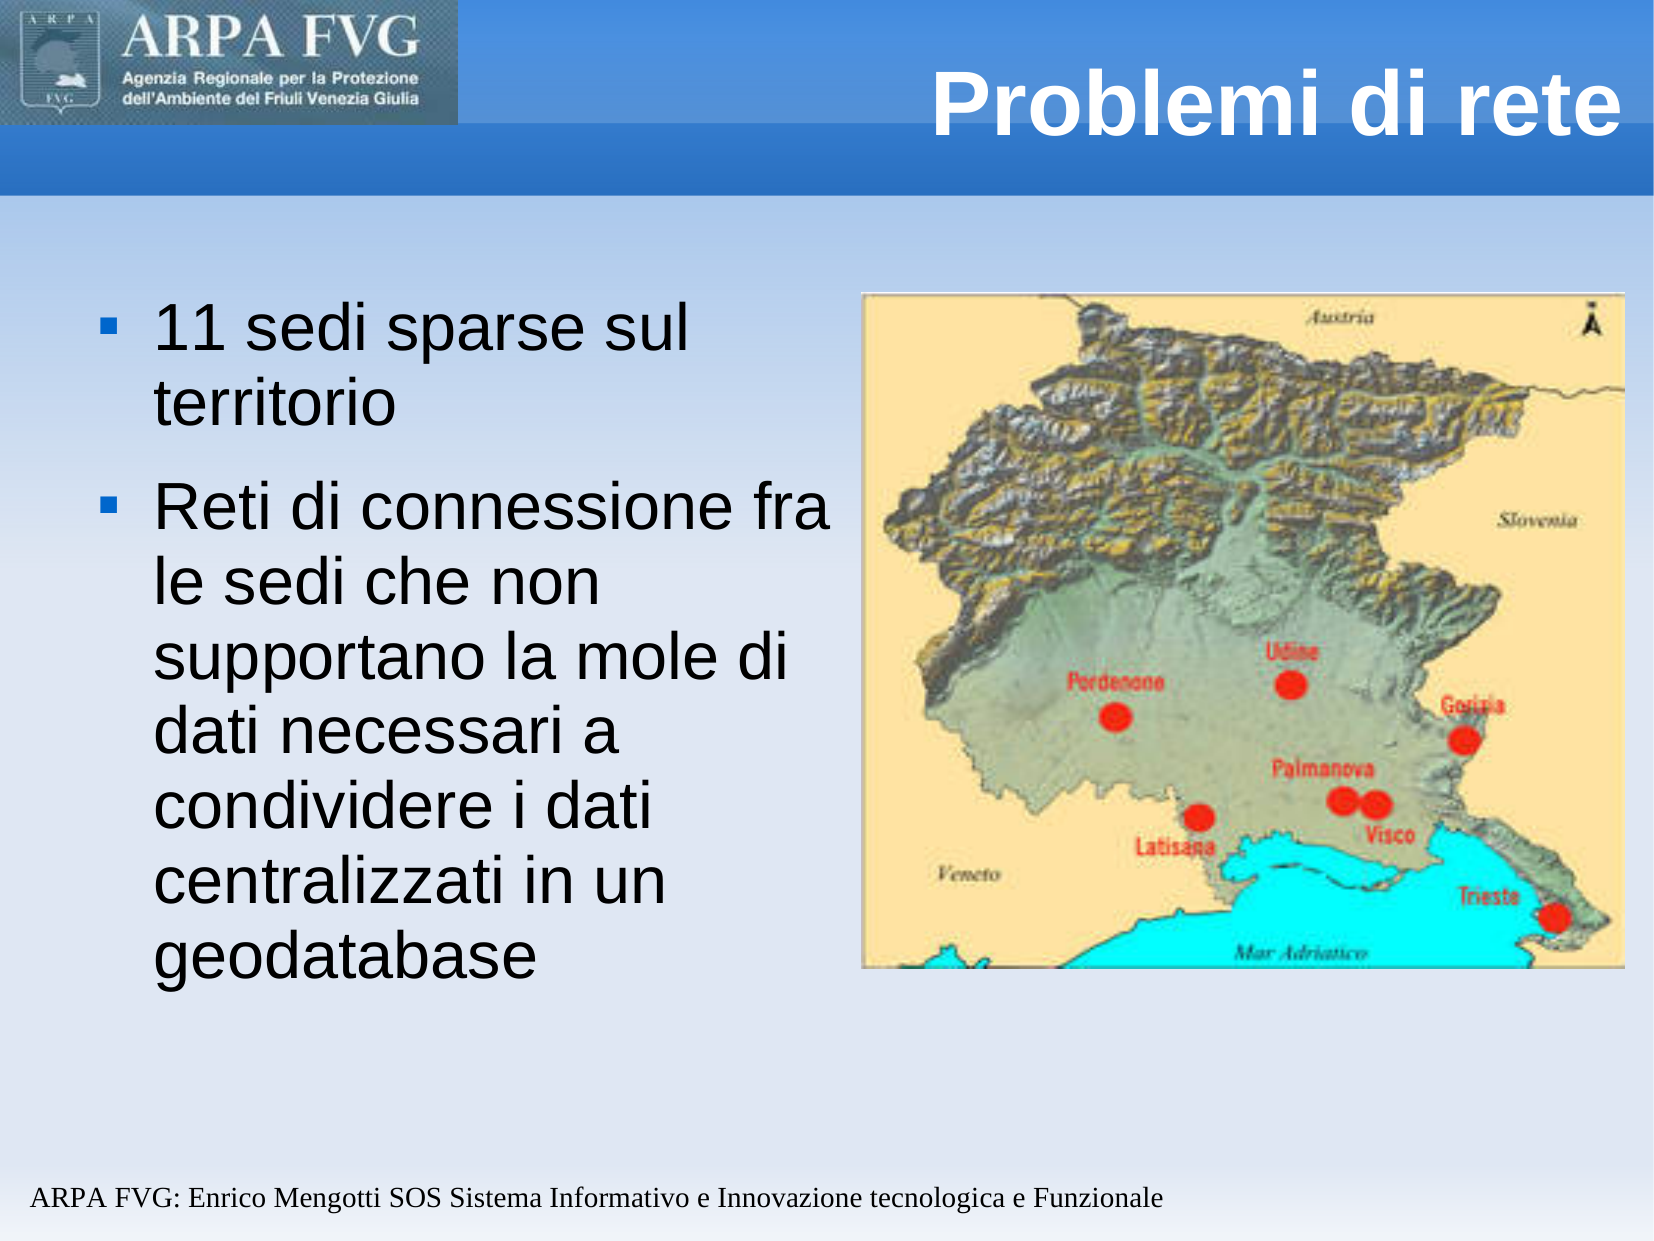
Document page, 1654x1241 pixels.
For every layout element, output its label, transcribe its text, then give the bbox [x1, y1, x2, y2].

list 11 sedi sparse sul territorio Reti di connessione fra le sedi che non supportano la mole di dati necessari a condividere i dati centralizzati in un geodatabase [82, 290, 857, 1093]
title Problemi di rete [472, 0, 1625, 207]
picture [0, 0, 1654, 1241]
